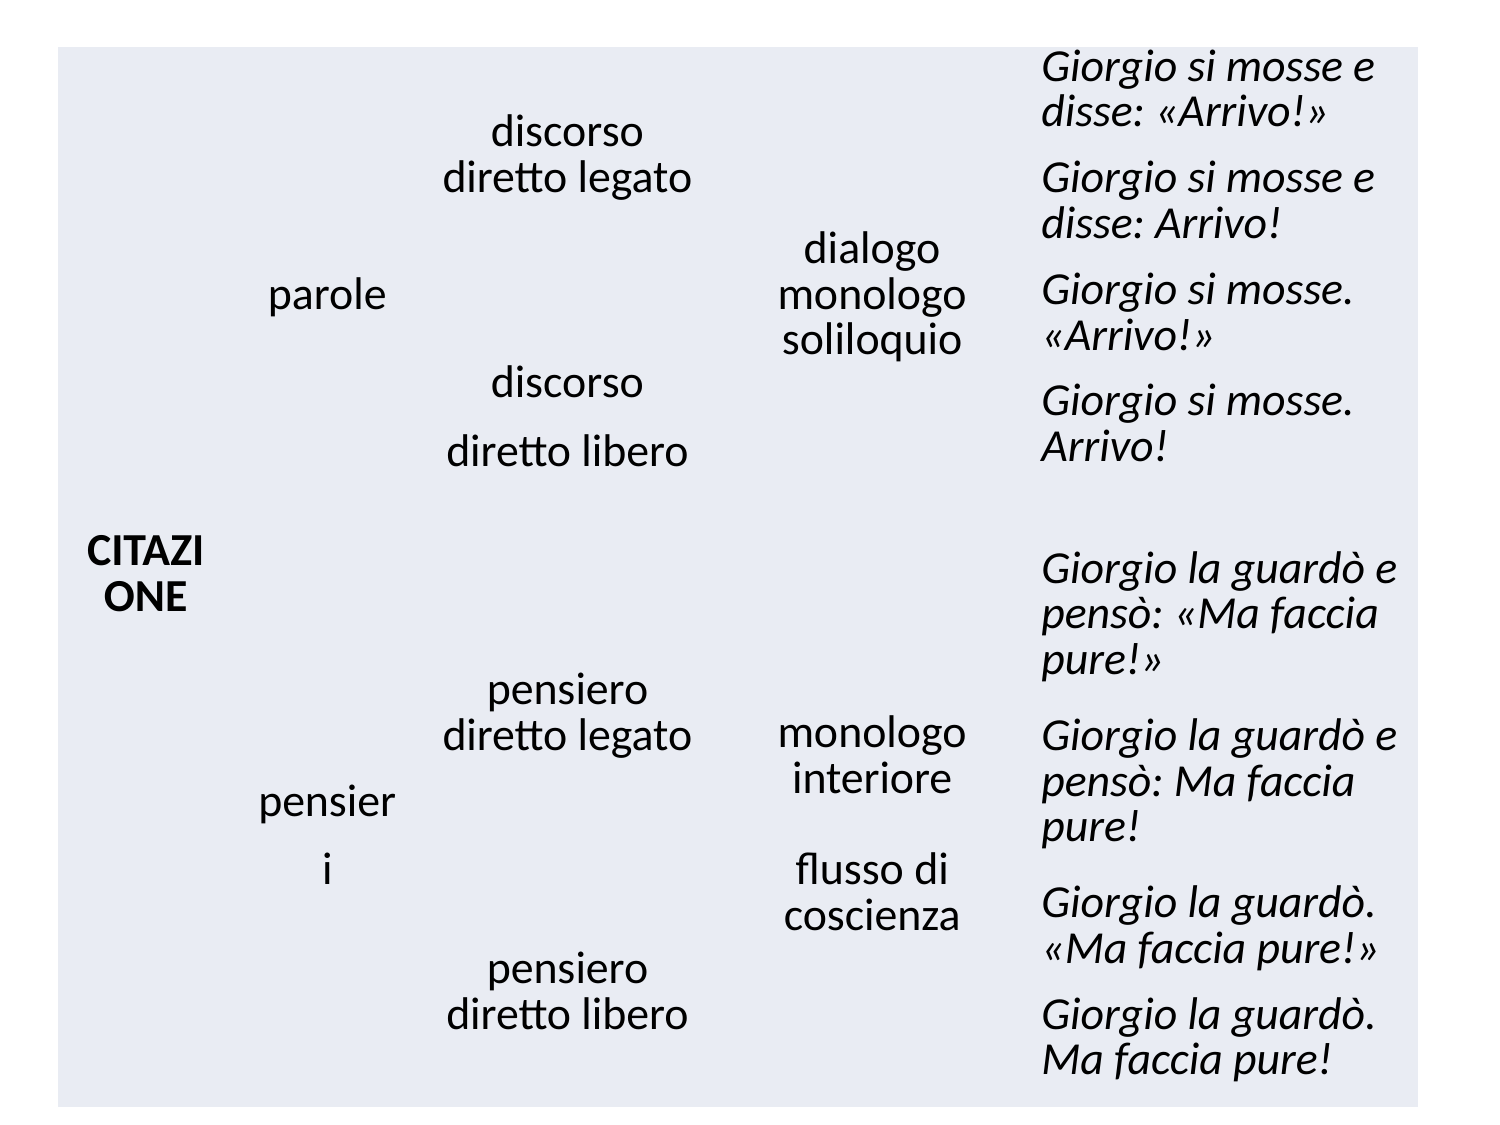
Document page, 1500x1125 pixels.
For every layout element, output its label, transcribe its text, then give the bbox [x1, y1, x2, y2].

table_cell pensieri [234, 549, 421, 1107]
table_cell pensiero diretto legato [421, 549, 714, 883]
table_cell Giorgio la guardò e pensò: «Ma faccia pure!» [1030, 549, 1418, 716]
table_header Giorgio si mosse e disse: «Arrivo!» [1030, 47, 1418, 158]
table_cell Giorgio si mosse e disse: Arrivo! [1030, 158, 1418, 270]
table_cell discorso diretto libero [421, 270, 714, 549]
table_header CITAZIONE [58, 47, 234, 1107]
table_header discorso diretto legato [421, 47, 714, 270]
table_cell monologo interiore flusso di coscienza [714, 549, 1030, 1107]
table_cell Giorgio la guardò. «Ma faccia pure!» [1030, 883, 1418, 995]
table_cell Giorgio la guardò e pensò: Ma faccia pure! [1030, 716, 1418, 883]
table_cell Giorgio si mosse. «Arrivo!» [1030, 270, 1418, 382]
table_cell Giorgio si mosse. Arrivo! [1030, 382, 1418, 549]
table_header parole [234, 47, 421, 549]
table_cell pensiero diretto libero [421, 883, 714, 1107]
table_cell Giorgio la guardò. Ma faccia pure! [1030, 995, 1418, 1107]
table_header dialogo monologo soliloquio [714, 47, 1030, 549]
